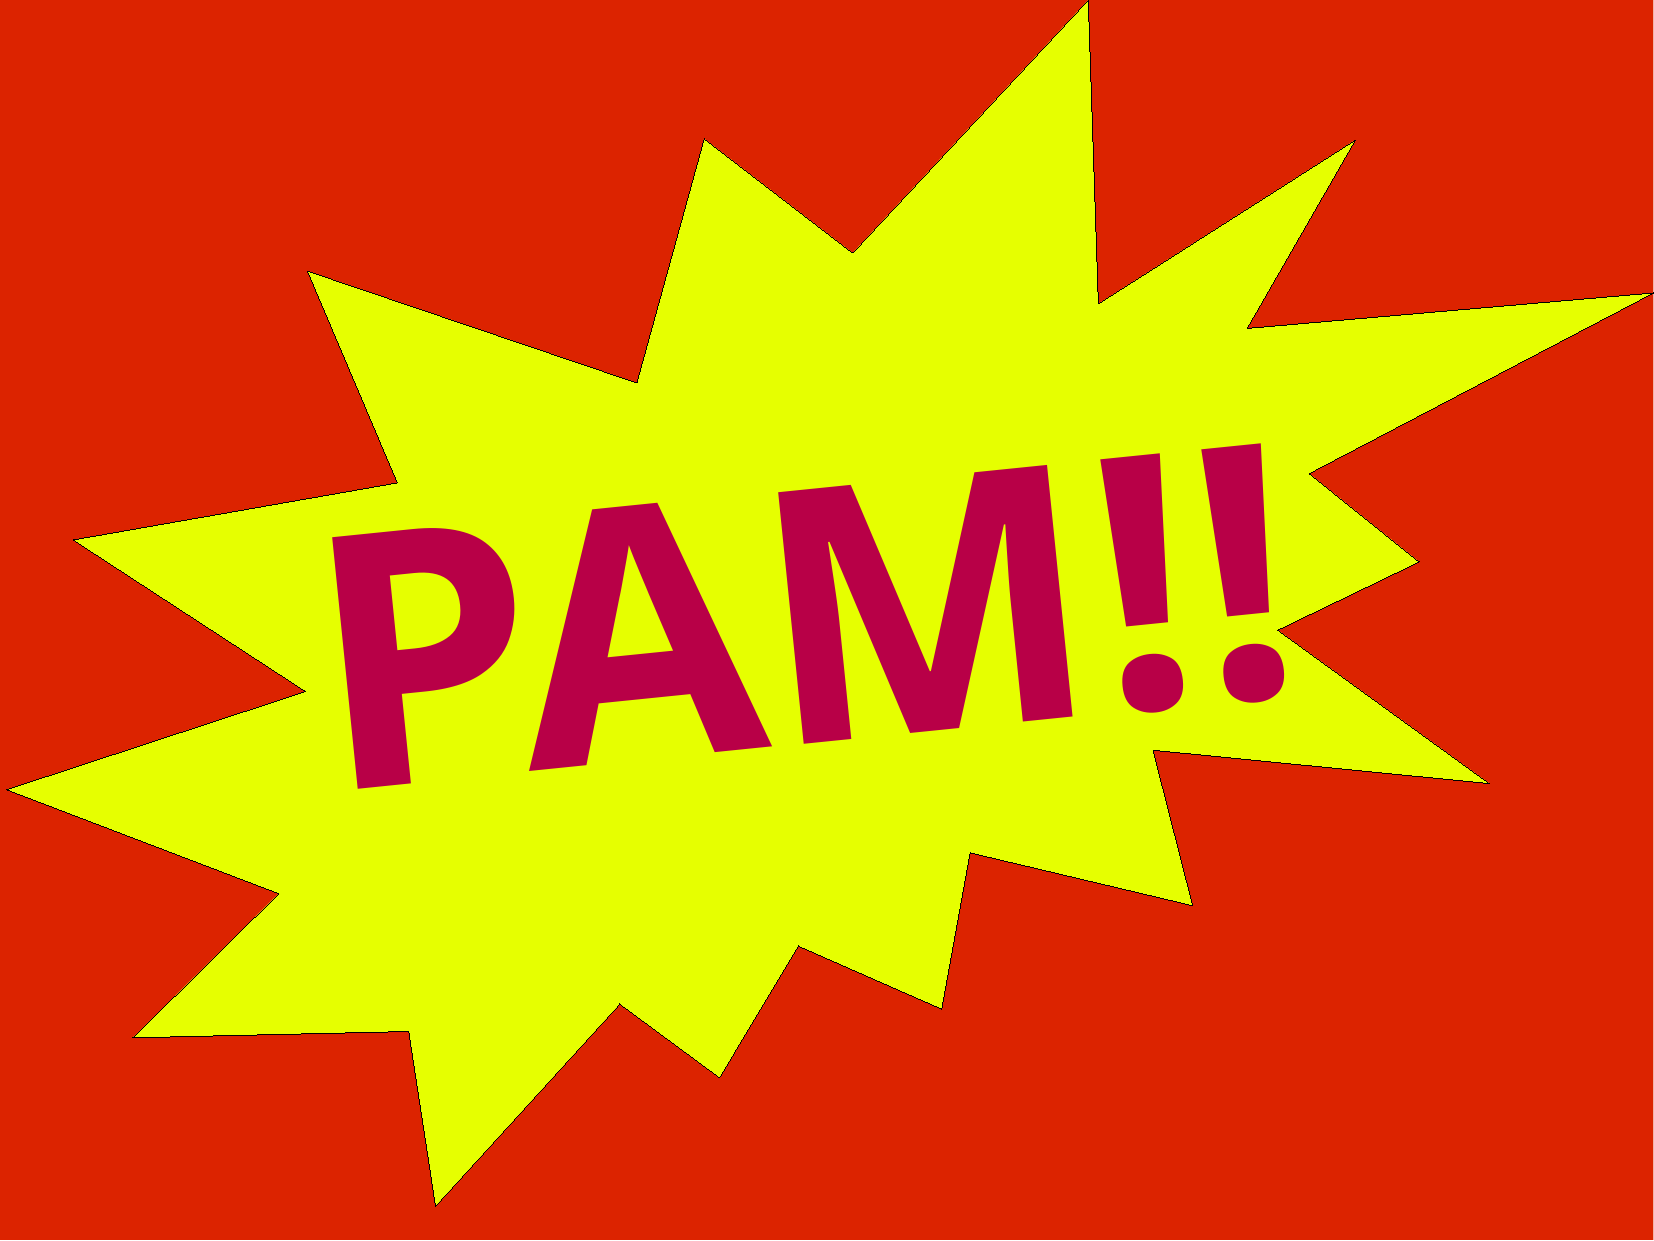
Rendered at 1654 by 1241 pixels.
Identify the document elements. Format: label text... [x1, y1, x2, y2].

text_box PAM!! [6, 0, 1654, 1207]
